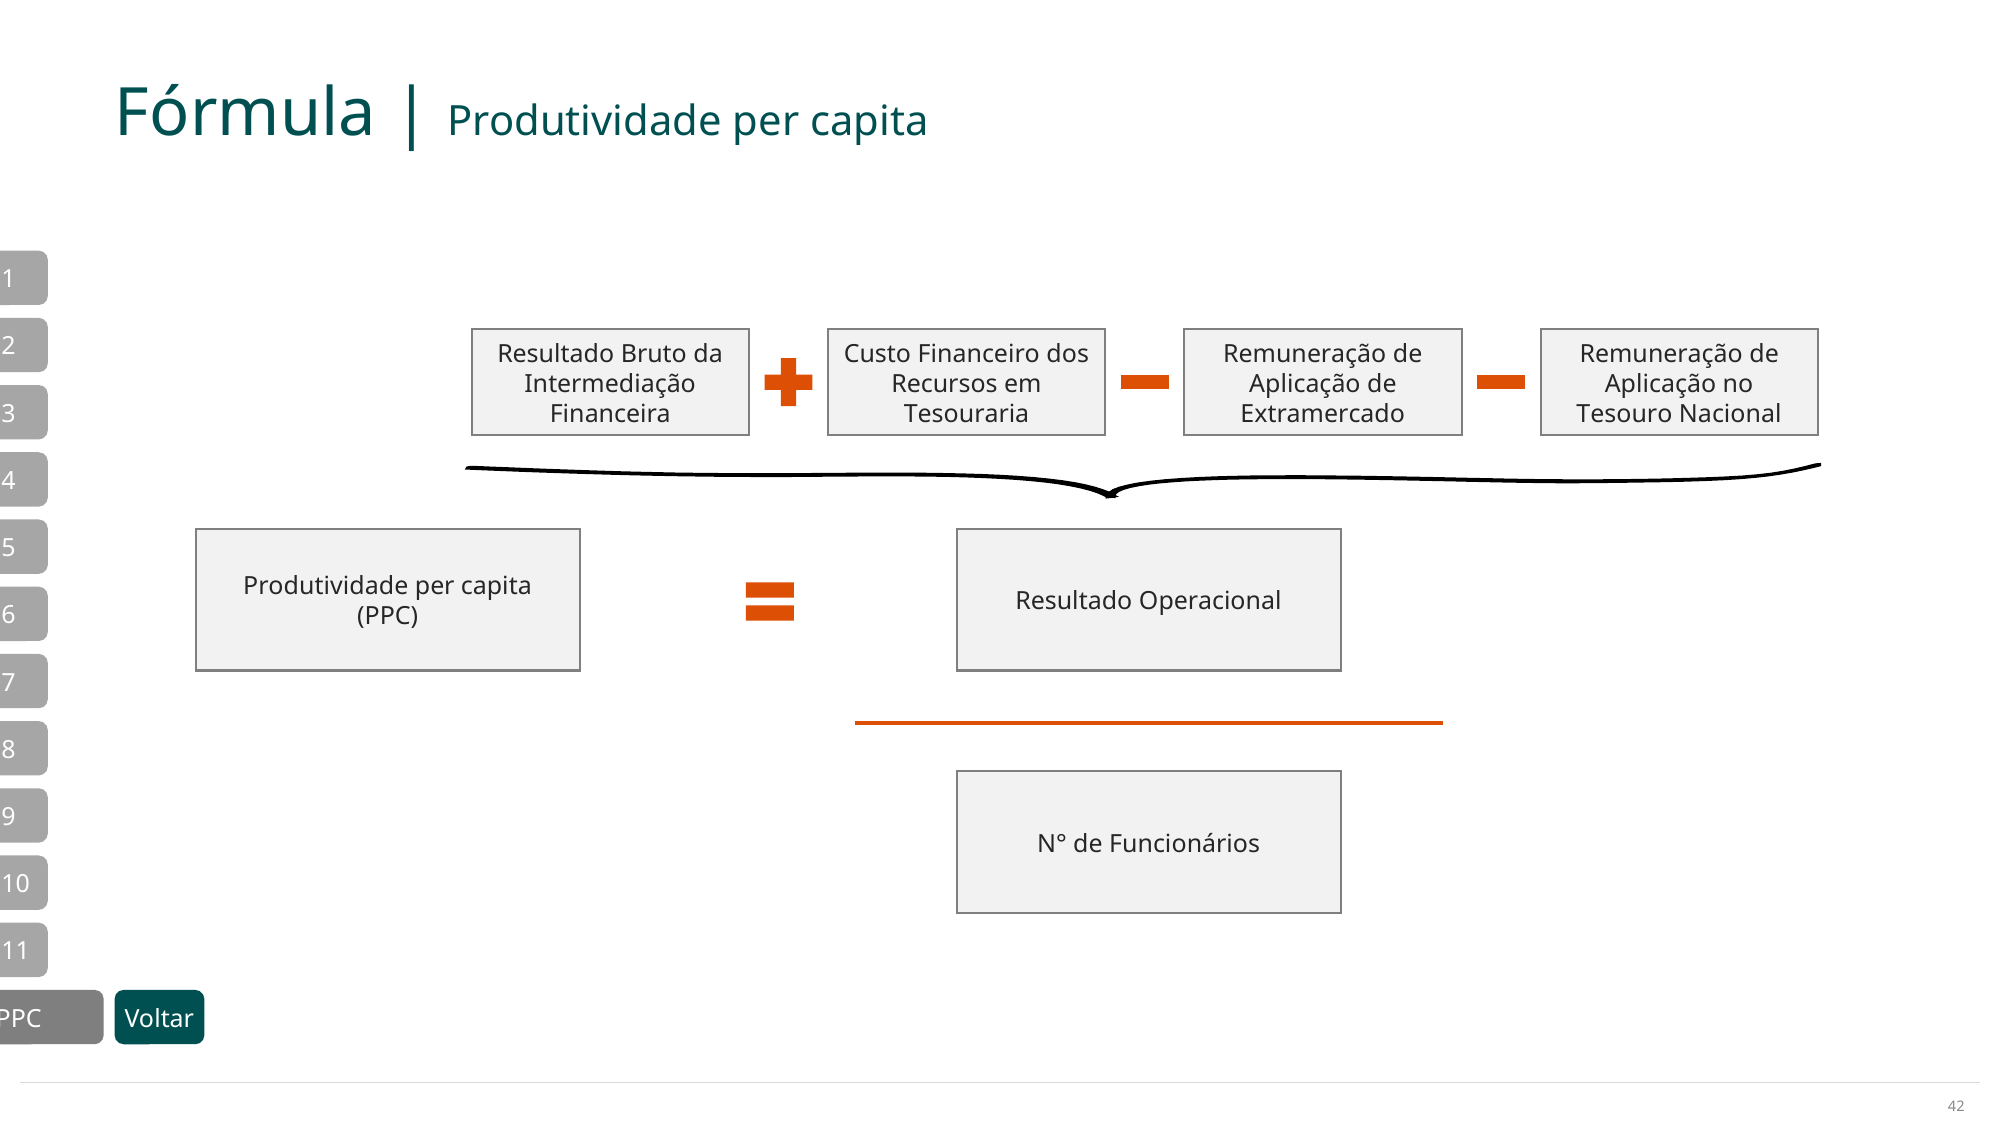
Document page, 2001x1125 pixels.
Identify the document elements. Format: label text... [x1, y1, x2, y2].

text_box 4 [0, 452, 48, 507]
text_box 5 [0, 519, 48, 574]
text_box 8 [0, 721, 48, 776]
text_box [745, 605, 794, 621]
text_box PPC [0, 989, 104, 1045]
text_box 3 [0, 385, 48, 440]
text_box [1121, 375, 1169, 389]
text_box [745, 582, 794, 598]
title Fórmula | Produtividade per capita [99, 45, 1900, 173]
text_box Resultado Operacional [957, 529, 1341, 671]
text_box [764, 358, 813, 407]
text_box 10 [0, 855, 48, 910]
text_box 6 [0, 586, 48, 642]
text_box Remuneração de Aplicação no Tesouro Nacional [1541, 329, 1818, 435]
text_box [1477, 375, 1525, 389]
text_box Resultado Bruto da Intermediação Financeira [472, 329, 749, 435]
text_box Custo Financeiro dos Recursos em Tesouraria [828, 329, 1105, 435]
text_box Voltar [114, 989, 205, 1045]
text_box N° de Funcionários [957, 771, 1341, 913]
text_box 7 [0, 653, 48, 709]
text_box [467, 464, 1821, 497]
text_box Produtividade per capita (PPC) [196, 529, 580, 671]
text_box 9 [0, 788, 48, 843]
text_box 11 [0, 922, 48, 978]
text_box 2 [0, 317, 48, 373]
text_box Remuneração de Aplicação de Extramercado [1184, 329, 1462, 435]
text_box 1 [0, 250, 48, 306]
